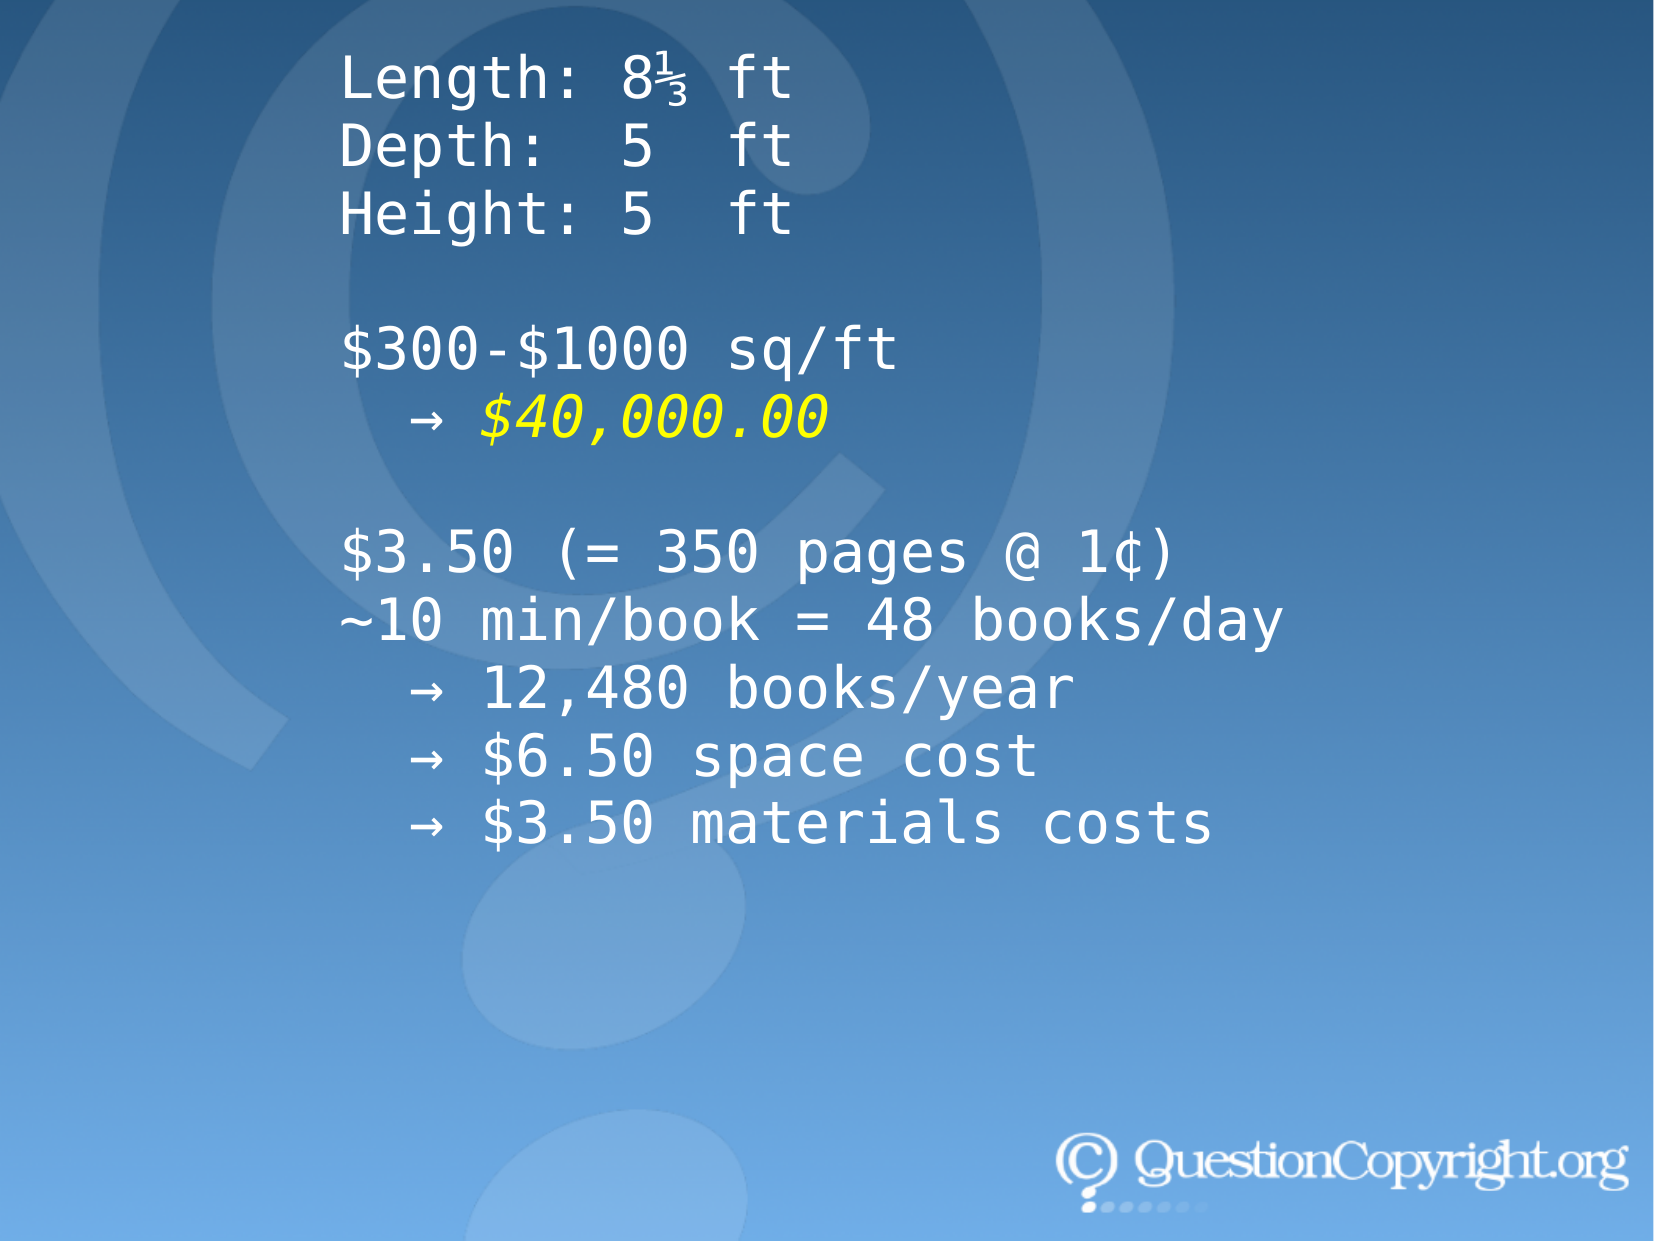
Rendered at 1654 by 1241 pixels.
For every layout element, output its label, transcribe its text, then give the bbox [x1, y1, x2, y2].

text_box Length: 8⅓ ft Depth: 5 ft Height: 5 ft $300-$1000 sq/ft → $40,000.00 $3.50 (= 350 pages @ 1¢) ~10 min/book = 48 books/day → 12,480 books/year → $6.50 space cost → $3.50 materials costs [325, 37, 1426, 1040]
picture [0, 0, 1654, 1241]
